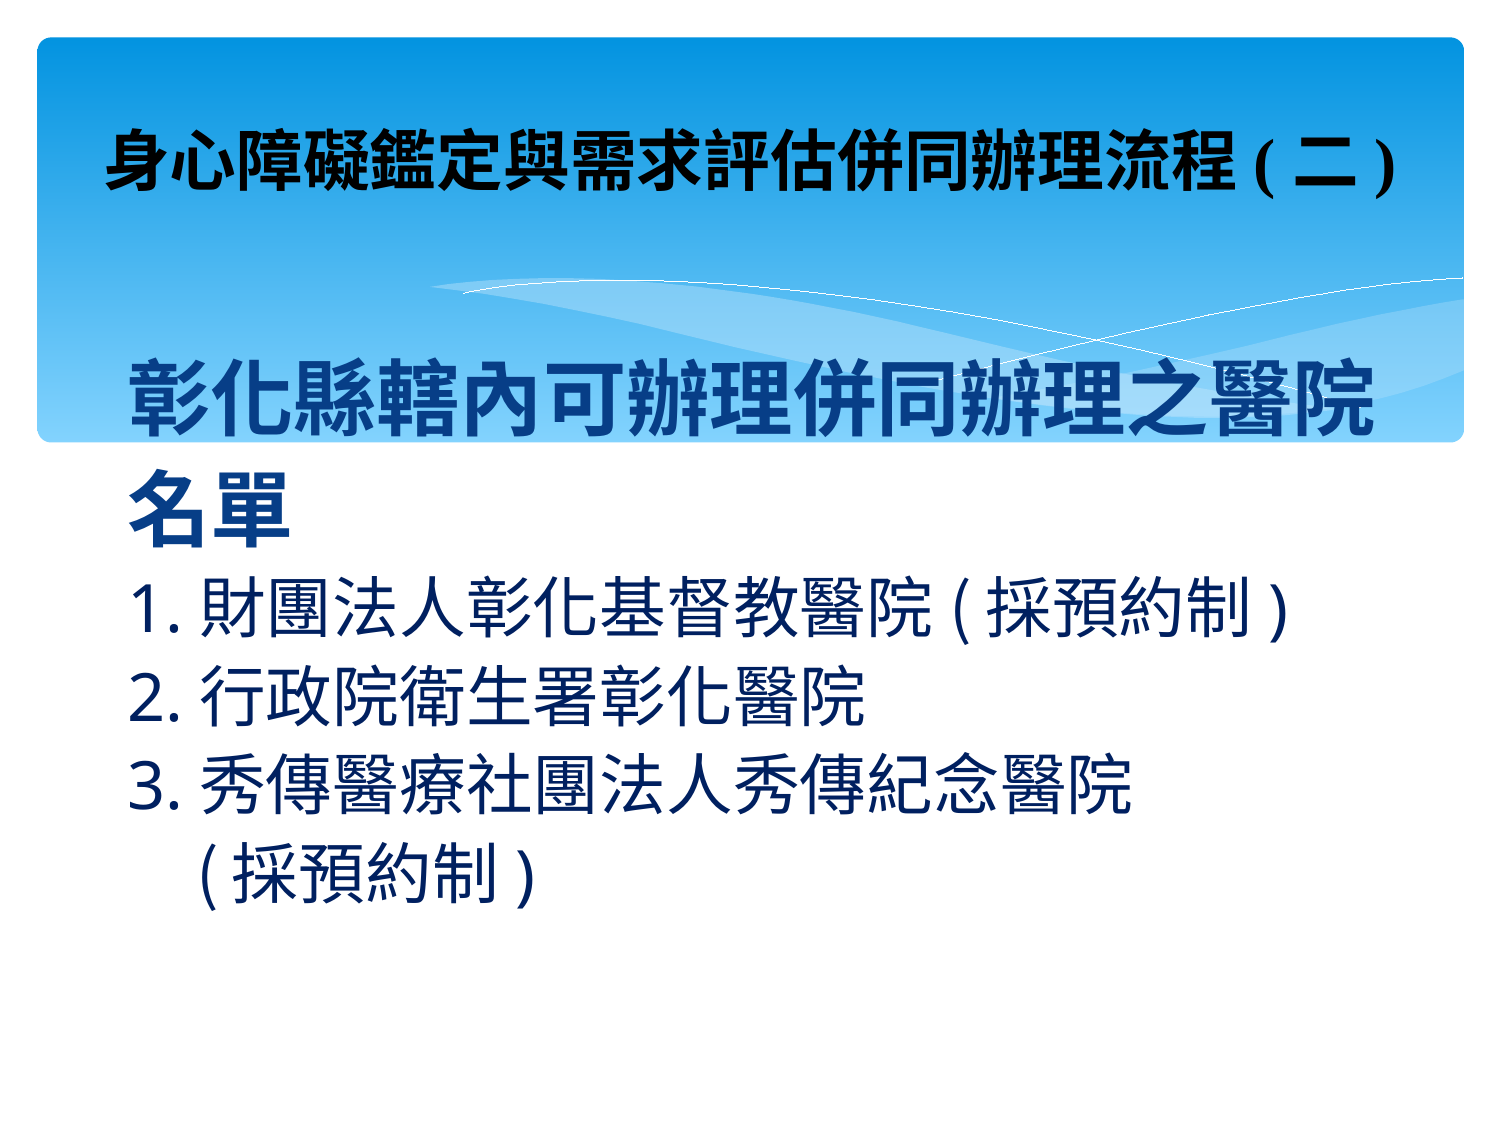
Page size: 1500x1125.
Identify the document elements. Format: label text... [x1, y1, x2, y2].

title 身心障礙鑑定與需求評估併同辦理流程(二) [75, 55, 1426, 261]
list 彰化縣轄內可辦理併同辦理之醫院 名單 1.財團法人彰化基督教醫院(採預約制) 2.行政院衛生署彰化醫院 3.秀傳醫療社團法人秀傳紀念醫院 (採預約制) [112, 349, 1429, 940]
